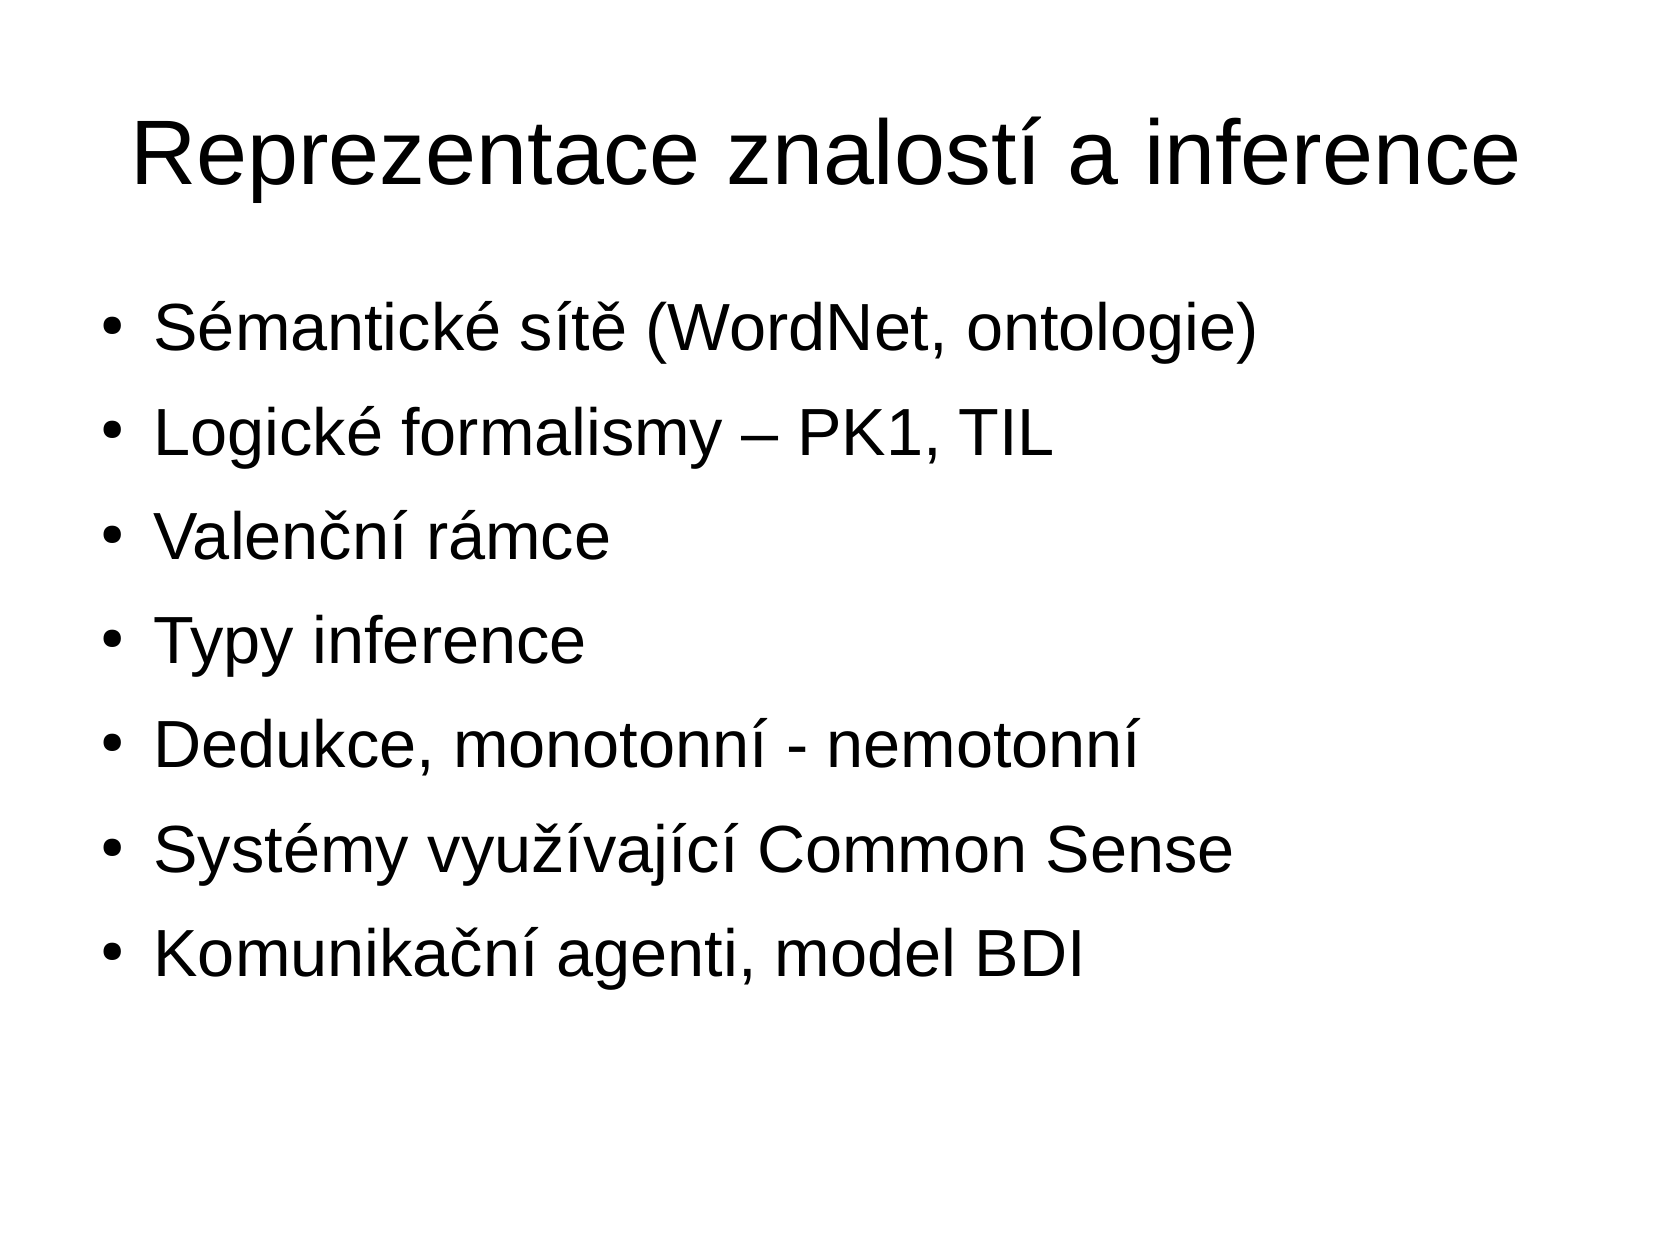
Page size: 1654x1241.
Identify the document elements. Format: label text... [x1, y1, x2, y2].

title Reprezentace znalostí a inference [82, 56, 1571, 250]
list Sémantické sítě (WordNet, ontologie) Logické formalismy – PK1, TIL Valenční rámce Typy inference Dedukce, monotonní - nemotonní Systémy využívající Common Sense Komunikační agenti, model BDI [82, 290, 1571, 1094]
